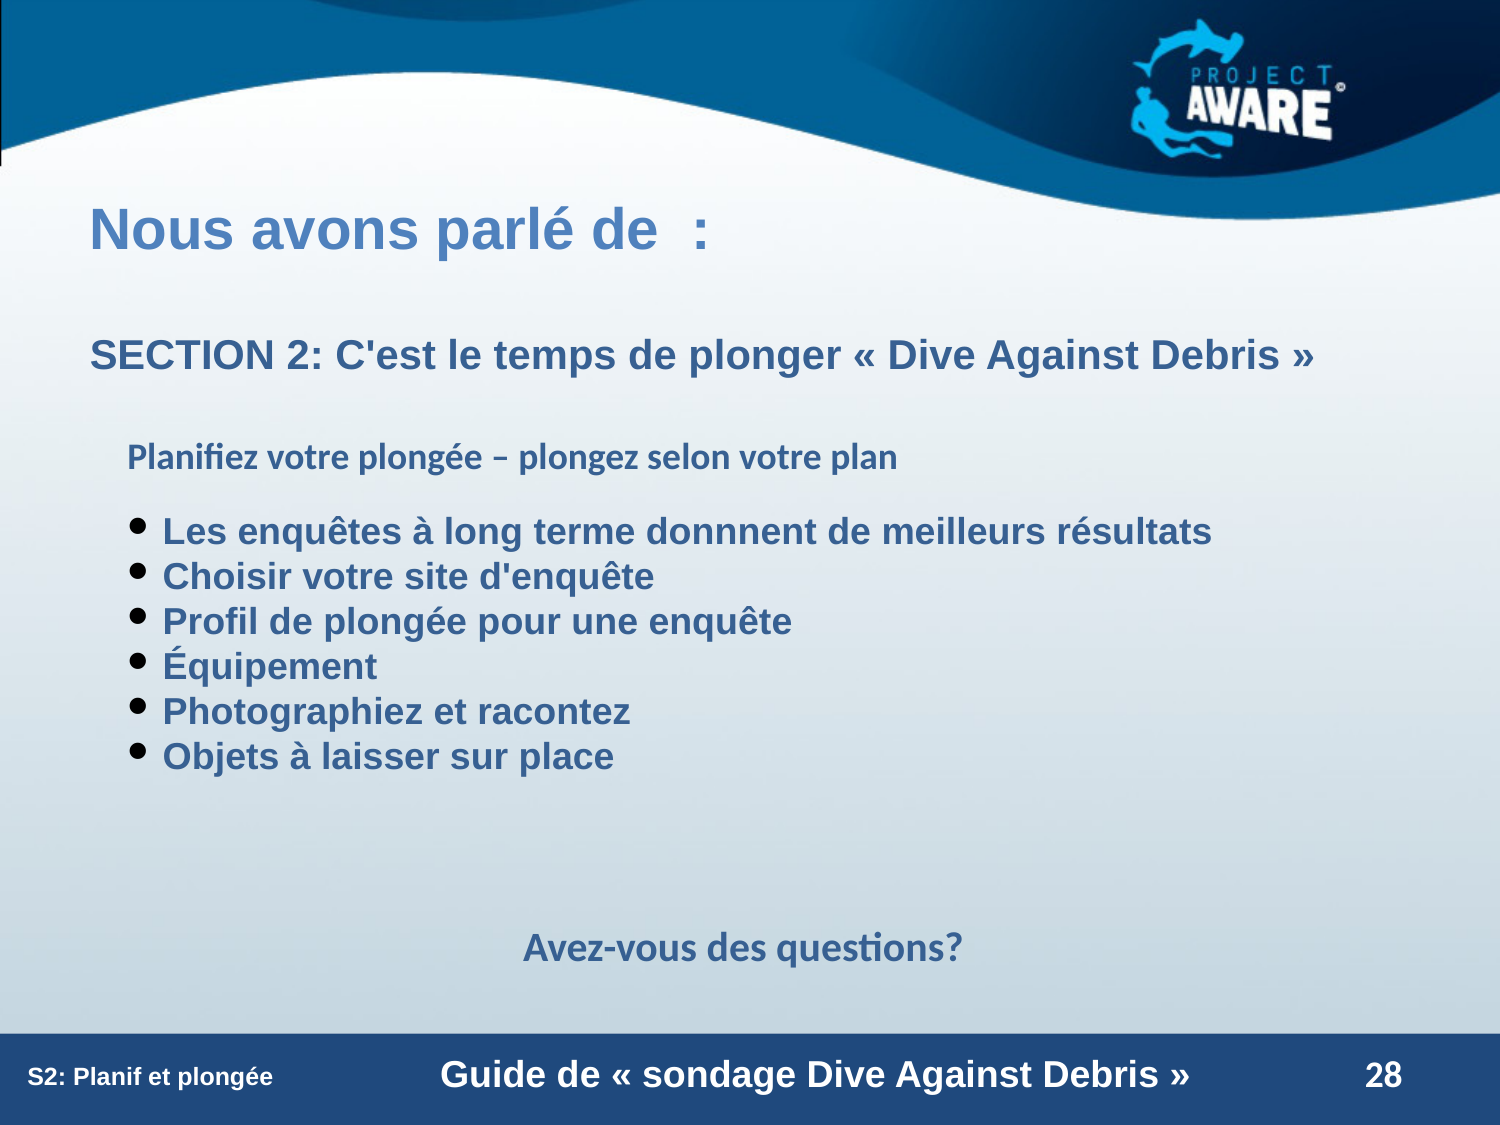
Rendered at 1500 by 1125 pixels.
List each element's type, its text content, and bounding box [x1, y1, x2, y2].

text_box Nous avons parlé de : [75, 145, 950, 308]
text_box SECTION 2: C'est le temps de plonger « Dive Against Debris » [74, 320, 1413, 390]
picture [0, 0, 1500, 1037]
text_box Planifiez votre plongée – plongez selon votre plan [112, 424, 1450, 500]
text_box Guide de « sondage Dive Against Debris » [425, 1042, 1276, 1103]
text_box Les enquêtes à long terme donnnent de meilleurs résultats Choisir votre site d'enquête Profil de plongée pour une enquête Équipement Photographiez et racontez Objets à laisser sur place [112, 499, 1430, 780]
text_box <numéro> [1350, 1042, 1475, 1103]
text_box Avez-vous des questions? [75, 912, 1413, 1000]
text_box S2: Planif et plongée [12, 1052, 425, 1103]
